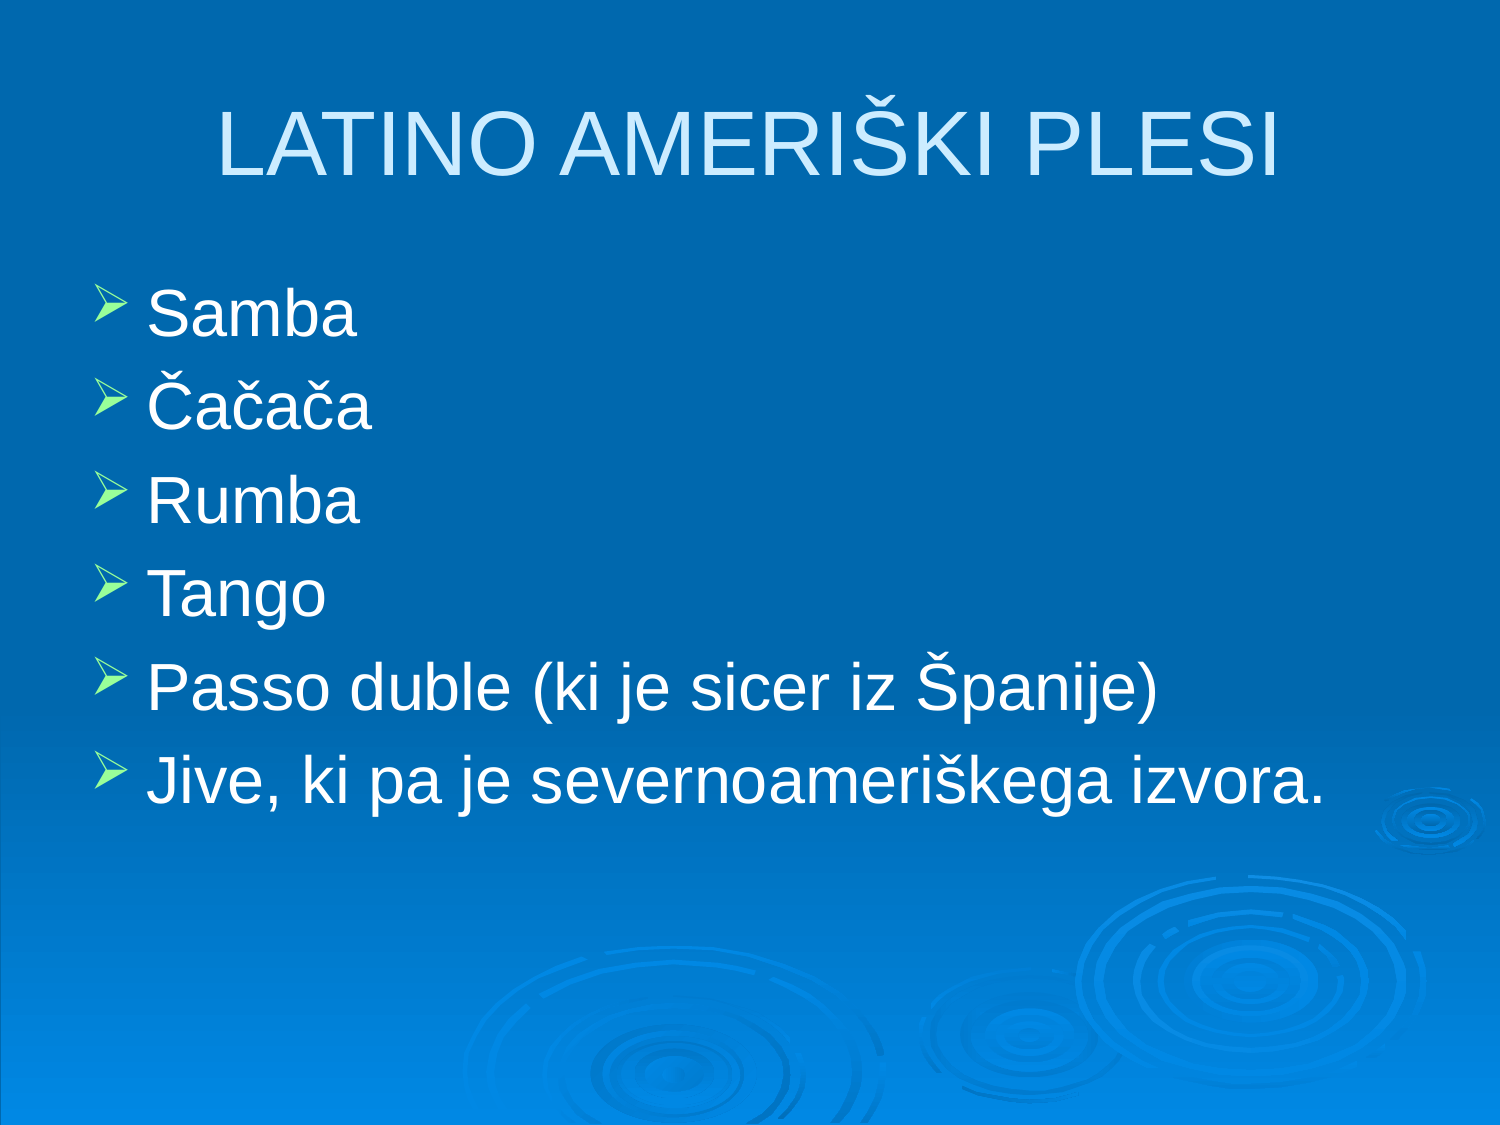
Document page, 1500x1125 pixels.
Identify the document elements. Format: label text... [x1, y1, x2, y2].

title LATINO AMERIŠKI PLESI [75, 45, 1425, 233]
list Samba Čačača Rumba Tango Passo duble (ki je sicer iz Španije) Jive, ki pa je severnoameriškega izvora. [75, 262, 1425, 1005]
